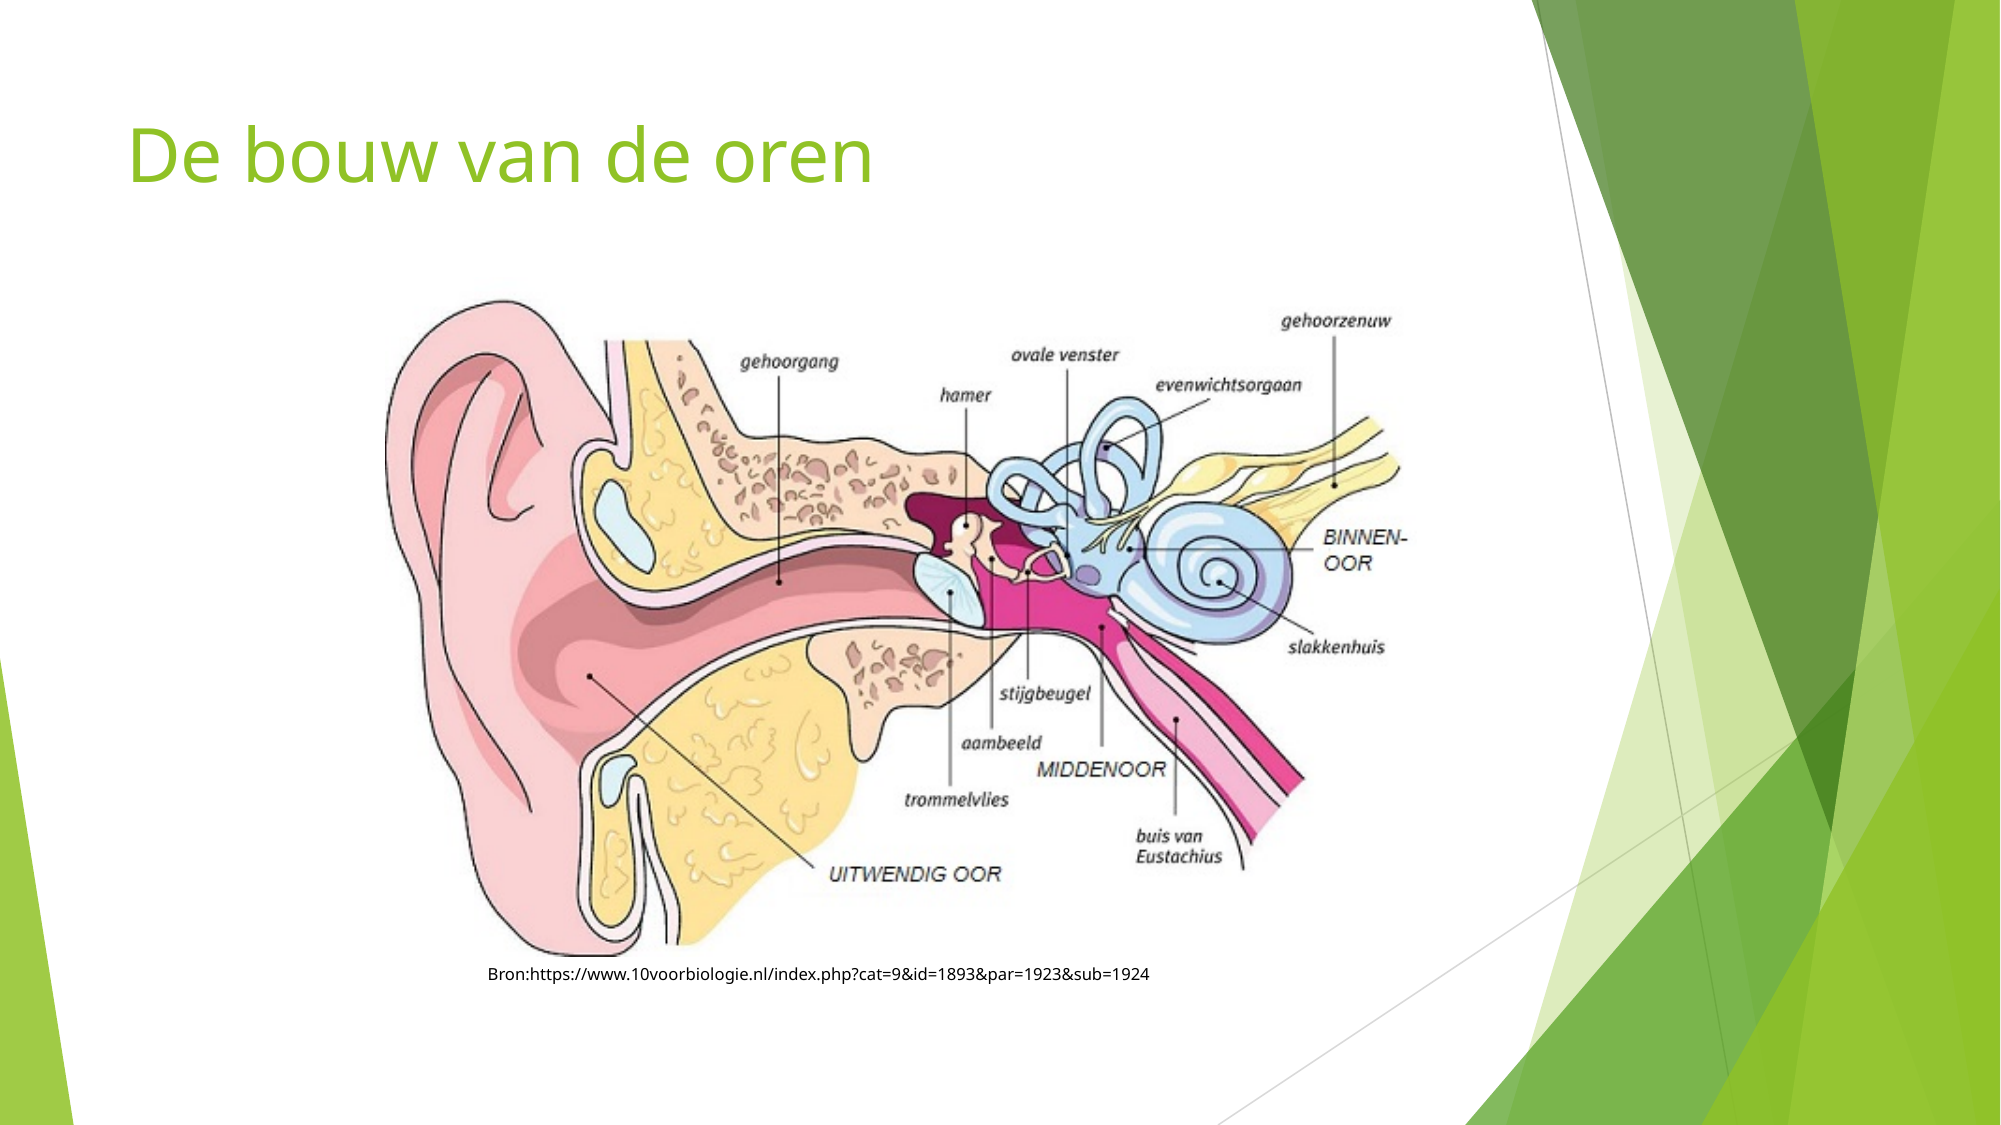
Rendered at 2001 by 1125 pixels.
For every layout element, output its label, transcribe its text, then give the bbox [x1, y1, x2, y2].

text_box Bron:https://www.10voorbiologie.nl/index.php?cat=9&id=1893&par=1923&sub=1924 [472, 956, 1469, 992]
picture [385, 277, 1417, 957]
title De bouw van de oren [111, 99, 1522, 317]
